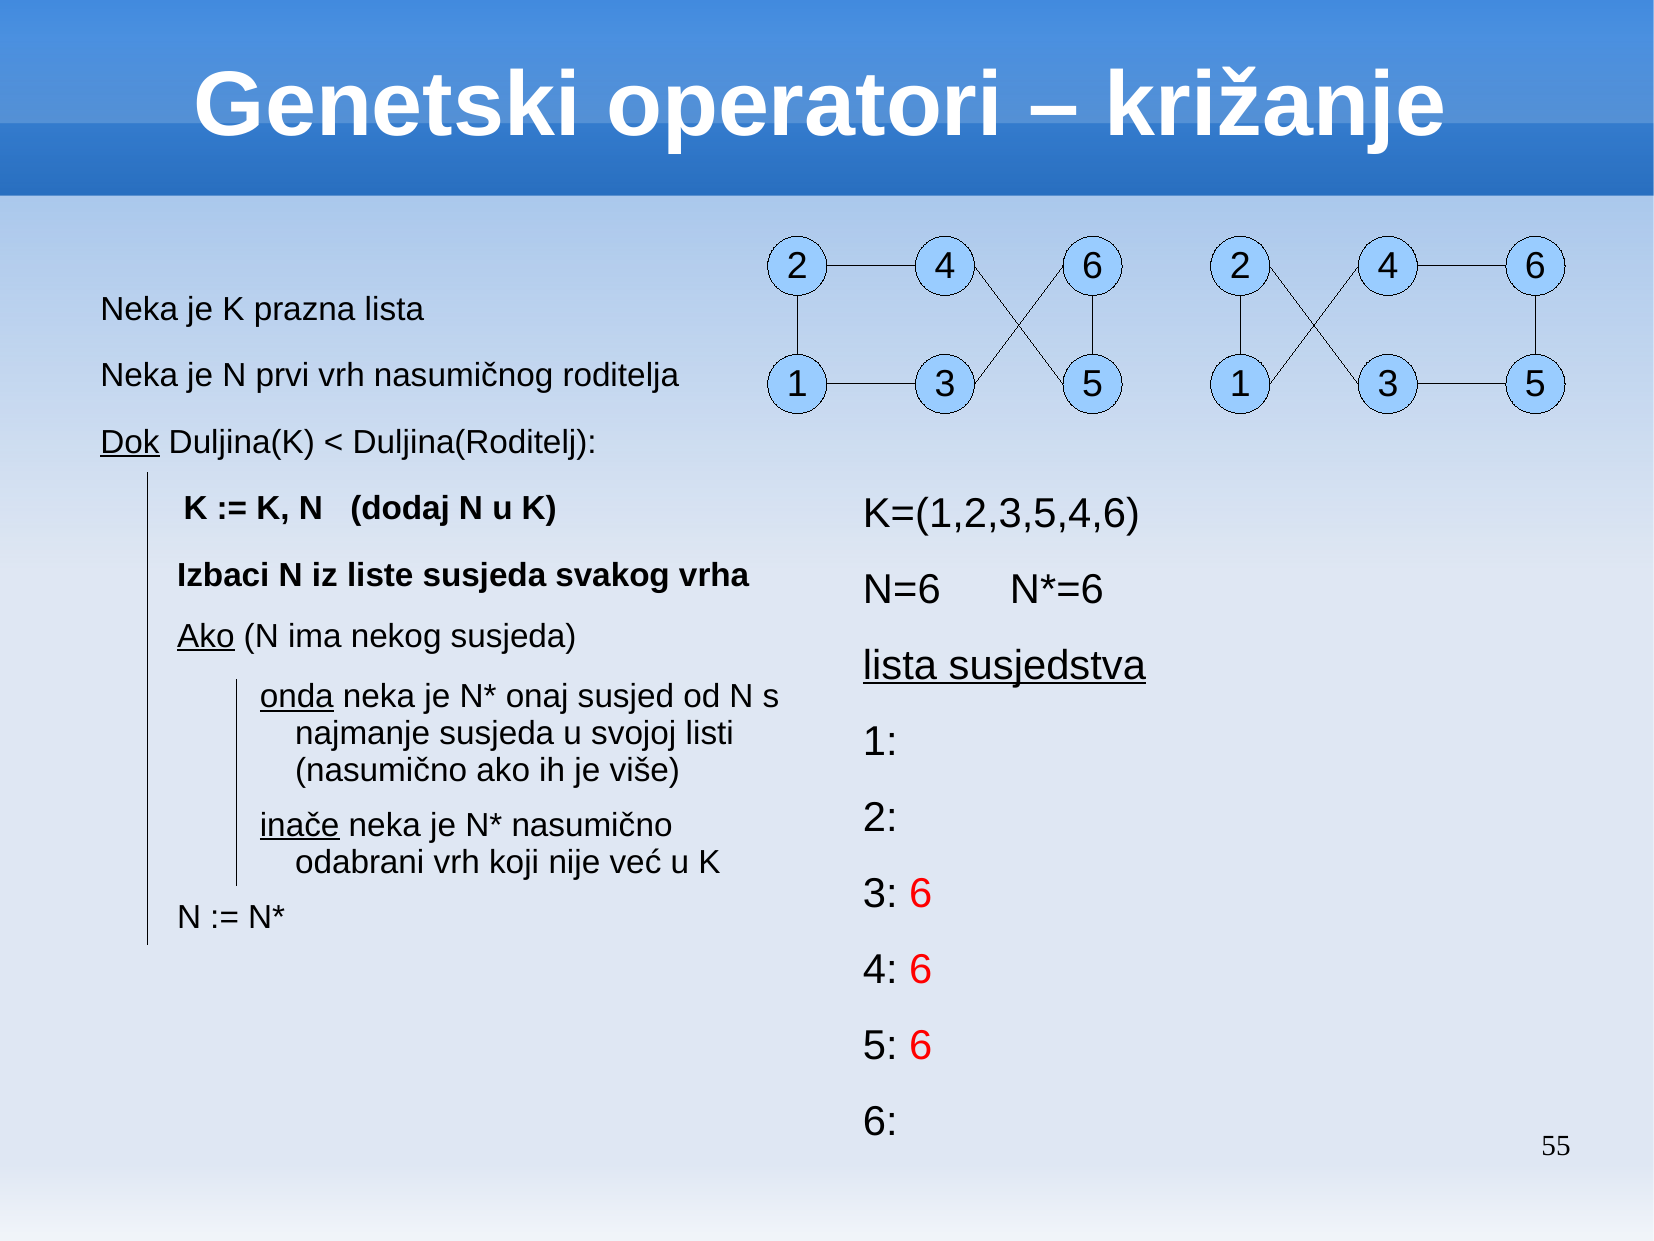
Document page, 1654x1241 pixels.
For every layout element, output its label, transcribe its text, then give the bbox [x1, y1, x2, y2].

text_box 2 [767, 236, 827, 296]
text_box 2 [1210, 236, 1270, 296]
text_box 4 [915, 236, 975, 296]
text_box 3 [1358, 354, 1418, 414]
text_box 1 [767, 354, 827, 414]
text_box 6 [1505, 236, 1566, 296]
text_box 1 [1210, 354, 1270, 414]
text_box 5 [1505, 354, 1566, 414]
text_box 4 [1358, 236, 1418, 296]
text_box 5 [1062, 354, 1123, 414]
list Neka je K prazna lista Neka je N prvi vrh nasumičnog roditelja Dok Duljina(K) < Duljina(Roditelj): K := K, N (dodaj N u K) Izbaci N iz liste susjeda svakog vrha Ako (N ima nekog susjeda) onda neka je N* onaj susjed od N s najmanje susjeda u svojoj listi (nasumično ako ih je više) inače neka je N* nasumično odabrani vrh koji nije već u K N := N* [82, 290, 809, 1134]
title Genetski operatori – križanje [76, 0, 1565, 208]
text_box 3 [915, 354, 975, 414]
text_box 6 [1063, 236, 1123, 296]
list K=(1,2,3,5,4,6) N=6 N*=6 lista susjedstva 1: 2: 3: 6 4: 6 5: 6 6: [845, 290, 1572, 1211]
picture [0, 0, 1654, 1241]
